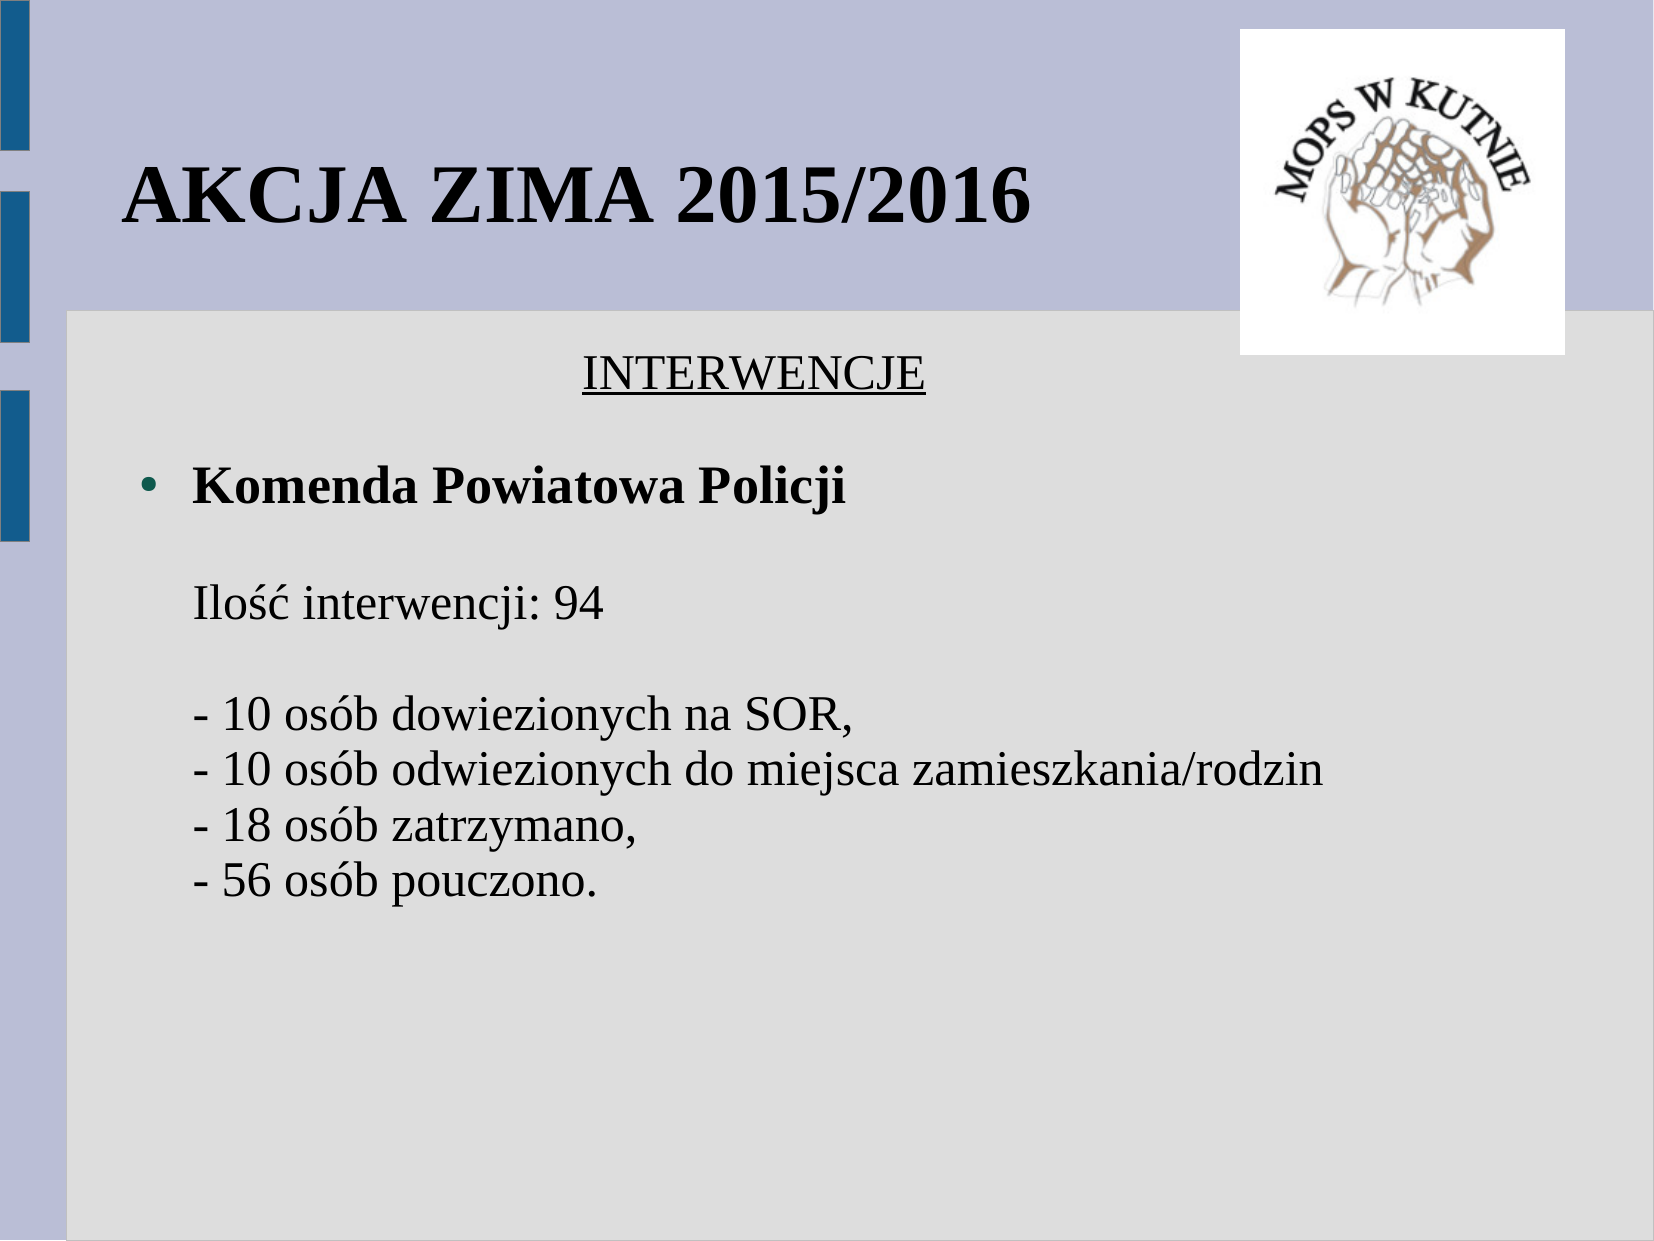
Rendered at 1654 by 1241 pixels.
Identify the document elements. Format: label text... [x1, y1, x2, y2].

picture [1240, 29, 1565, 355]
title AKCJA ZIMA 2015/2016 [121, 91, 1240, 299]
list INTERWENCJE Komenda Powiatowa Policji Ilość interwencji: 94 - 10 osób dowiezionych na SOR, - 10 osób odwiezionych do miejsca zamieszkania/rodzin - 18 osób zatrzymano, - 56 osób pouczono. [121, 344, 1534, 1127]
